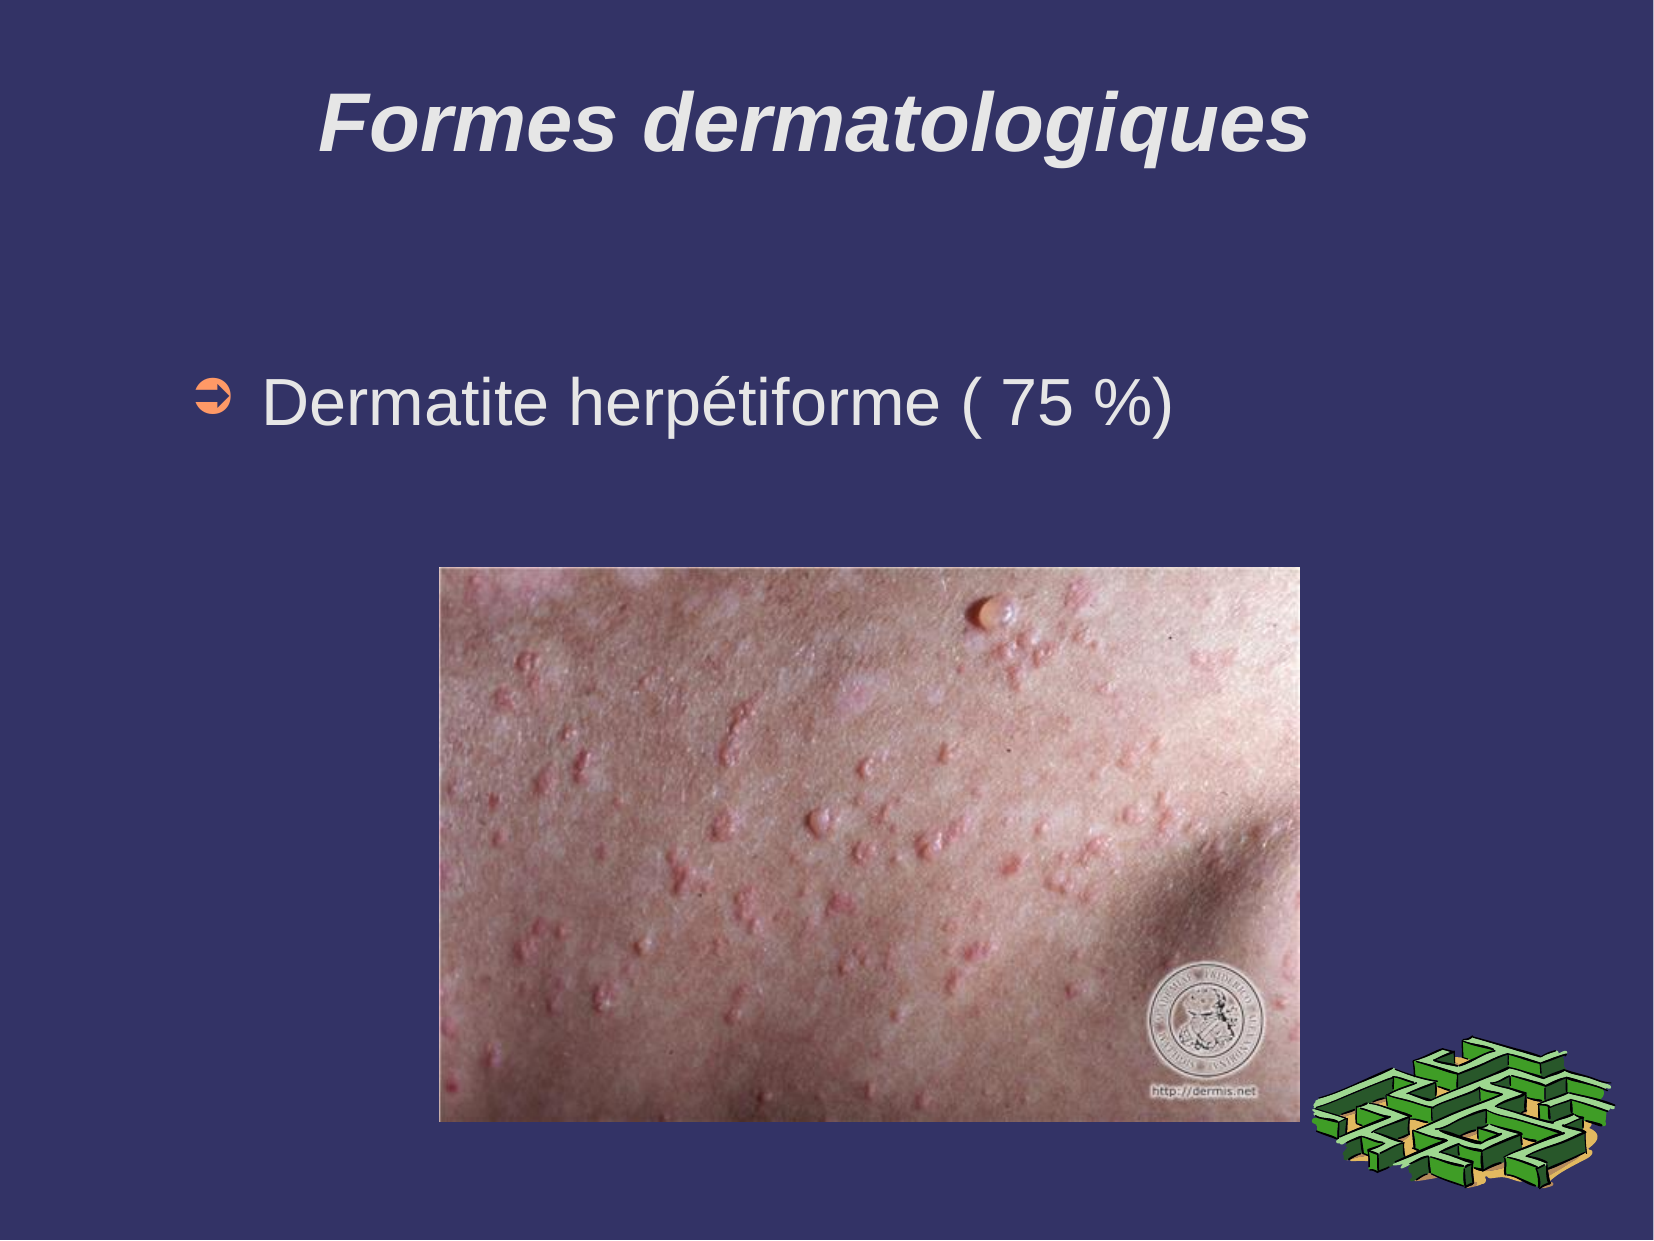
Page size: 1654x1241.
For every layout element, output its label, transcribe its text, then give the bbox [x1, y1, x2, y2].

picture [439, 567, 1300, 1123]
list Dermatite herpétiforme ( 75 %) [178, 364, 1570, 1147]
title Formes dermatologiques [121, 19, 1534, 227]
